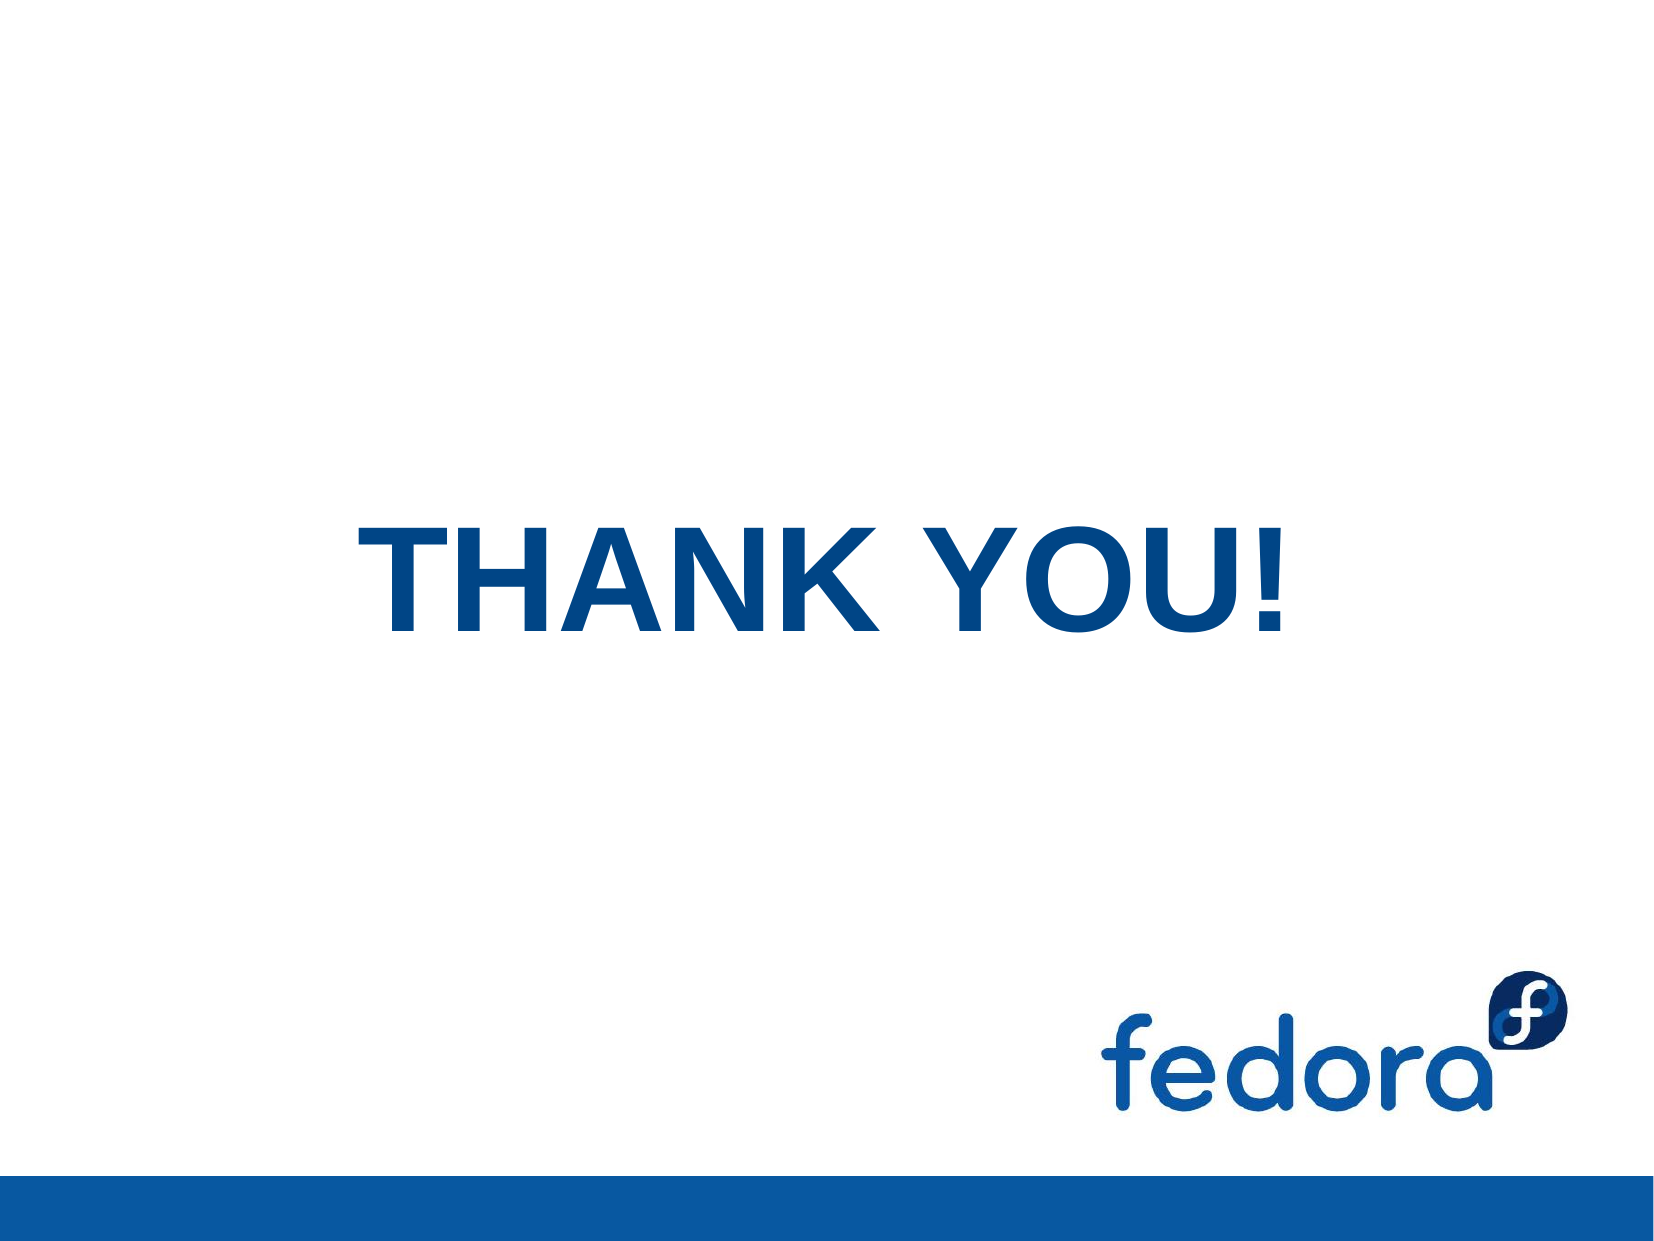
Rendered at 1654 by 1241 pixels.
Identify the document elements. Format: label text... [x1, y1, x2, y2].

picture [1087, 958, 1576, 1125]
title THANK YOU! [82, 49, 1571, 1109]
picture [0, 1176, 1654, 1241]
